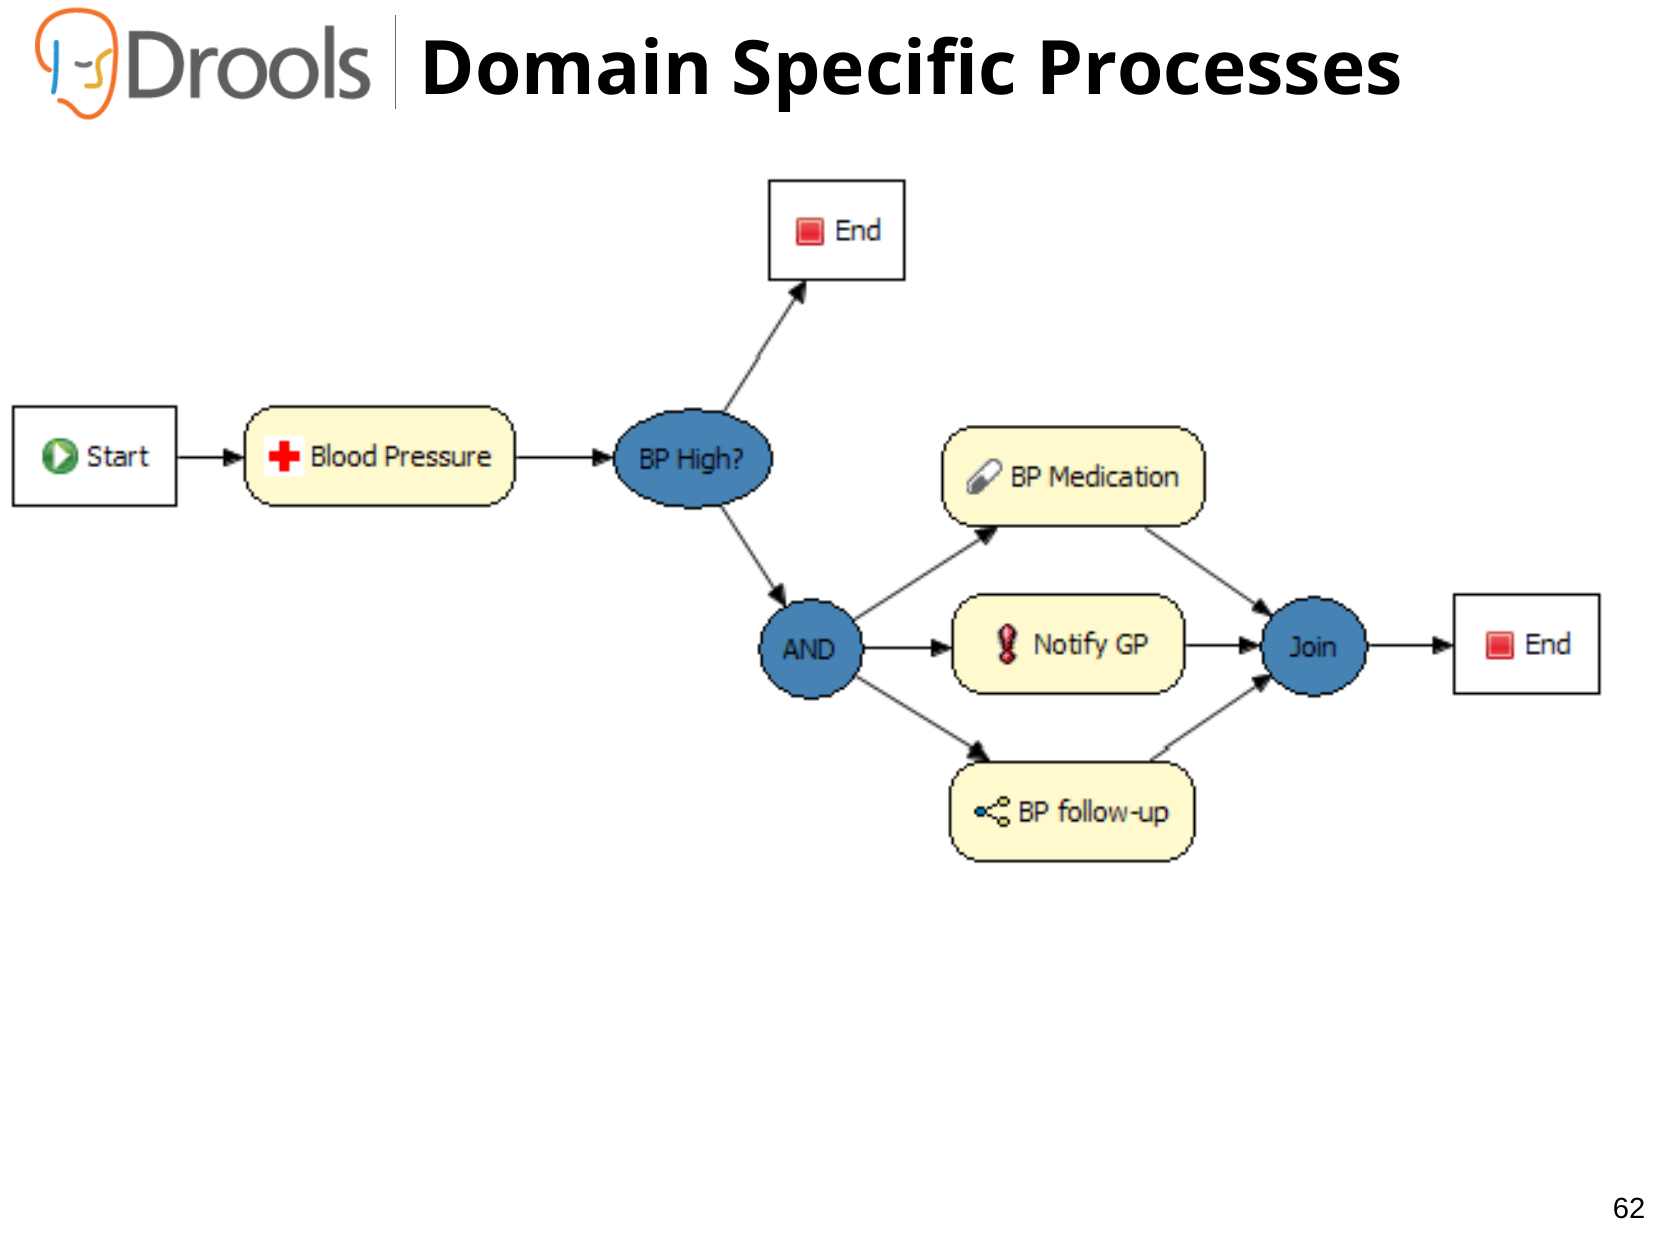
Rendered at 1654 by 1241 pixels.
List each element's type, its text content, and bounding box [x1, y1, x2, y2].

picture [0, 165, 1637, 886]
picture [29, 0, 384, 126]
title Domain Specific Processes [419, 12, 1630, 118]
